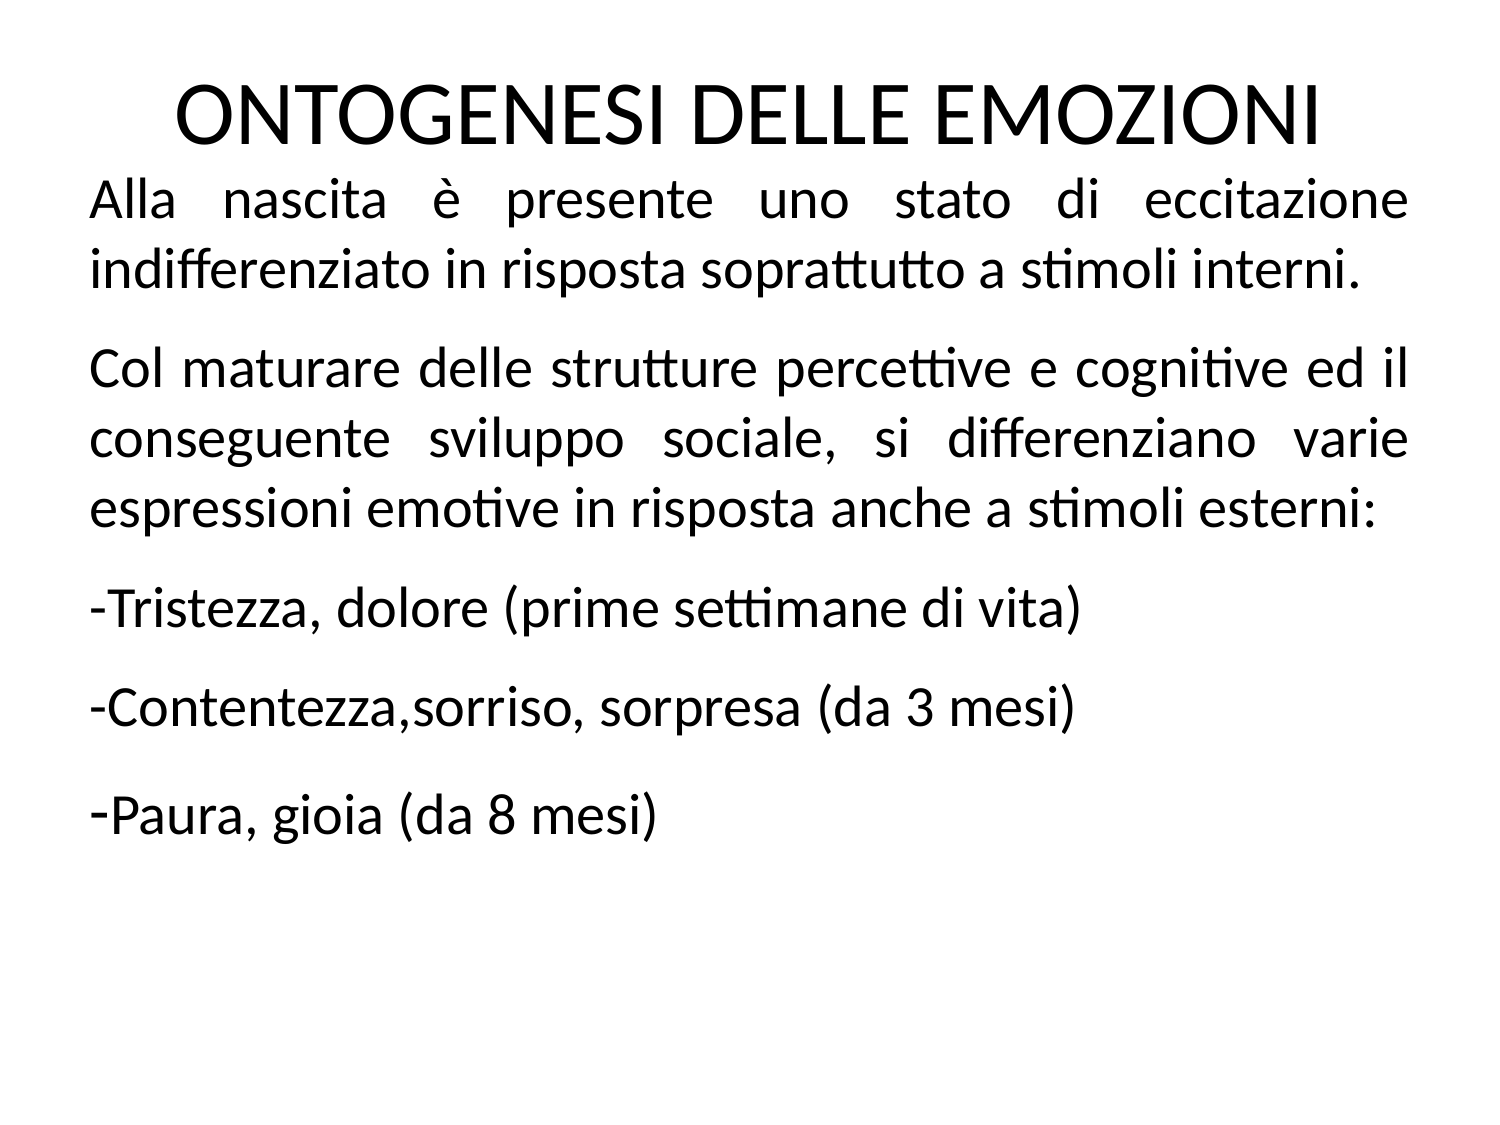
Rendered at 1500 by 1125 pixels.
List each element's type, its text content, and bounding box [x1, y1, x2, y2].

title ONTOGENESI DELLE EMOZIONI [75, 45, 1425, 141]
list Alla nascita è presente uno stato di eccitazione indifferenziato in risposta soprattutto a stimoli interni. Col maturare delle strutture percettive e cognitive ed il conseguente sviluppo sociale, si differenziano varie espressioni emotive in risposta anche a stimoli esterni: -Tristezza, dolore (prime settimane di vita) -Contentezza,sorriso, sorpresa (da 3 mesi) -Paura, gioia (da 8 mesi) [75, 152, 1425, 1005]
